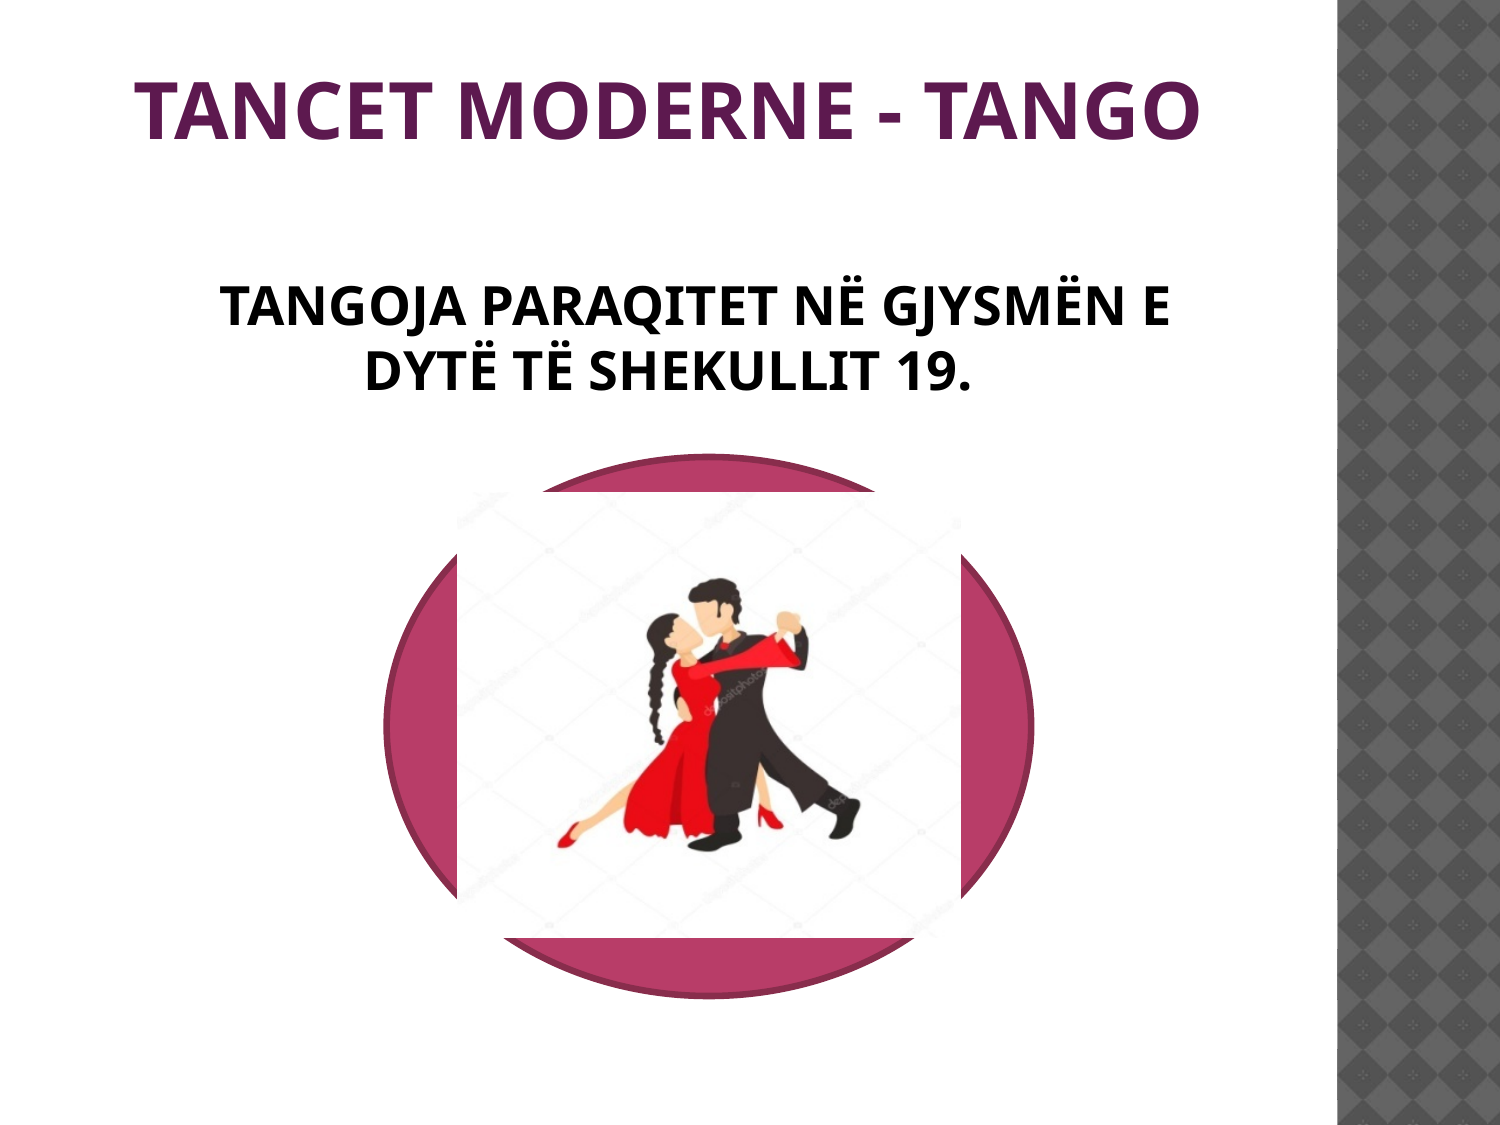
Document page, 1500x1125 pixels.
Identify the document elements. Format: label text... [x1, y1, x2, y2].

text_box [509, 938, 909, 997]
list TANGOJA PARAQITET NË GJYSMËN E DYTË TË SHEKULLIT 19. [75, 264, 1263, 1059]
picture [457, 492, 961, 938]
picture [1337, 0, 1500, 1125]
title TANCET MODERNE - TANGO [75, 52, 1263, 240]
text_box [549, 456, 868, 492]
text_box [386, 558, 457, 895]
text_box [961, 558, 1032, 895]
